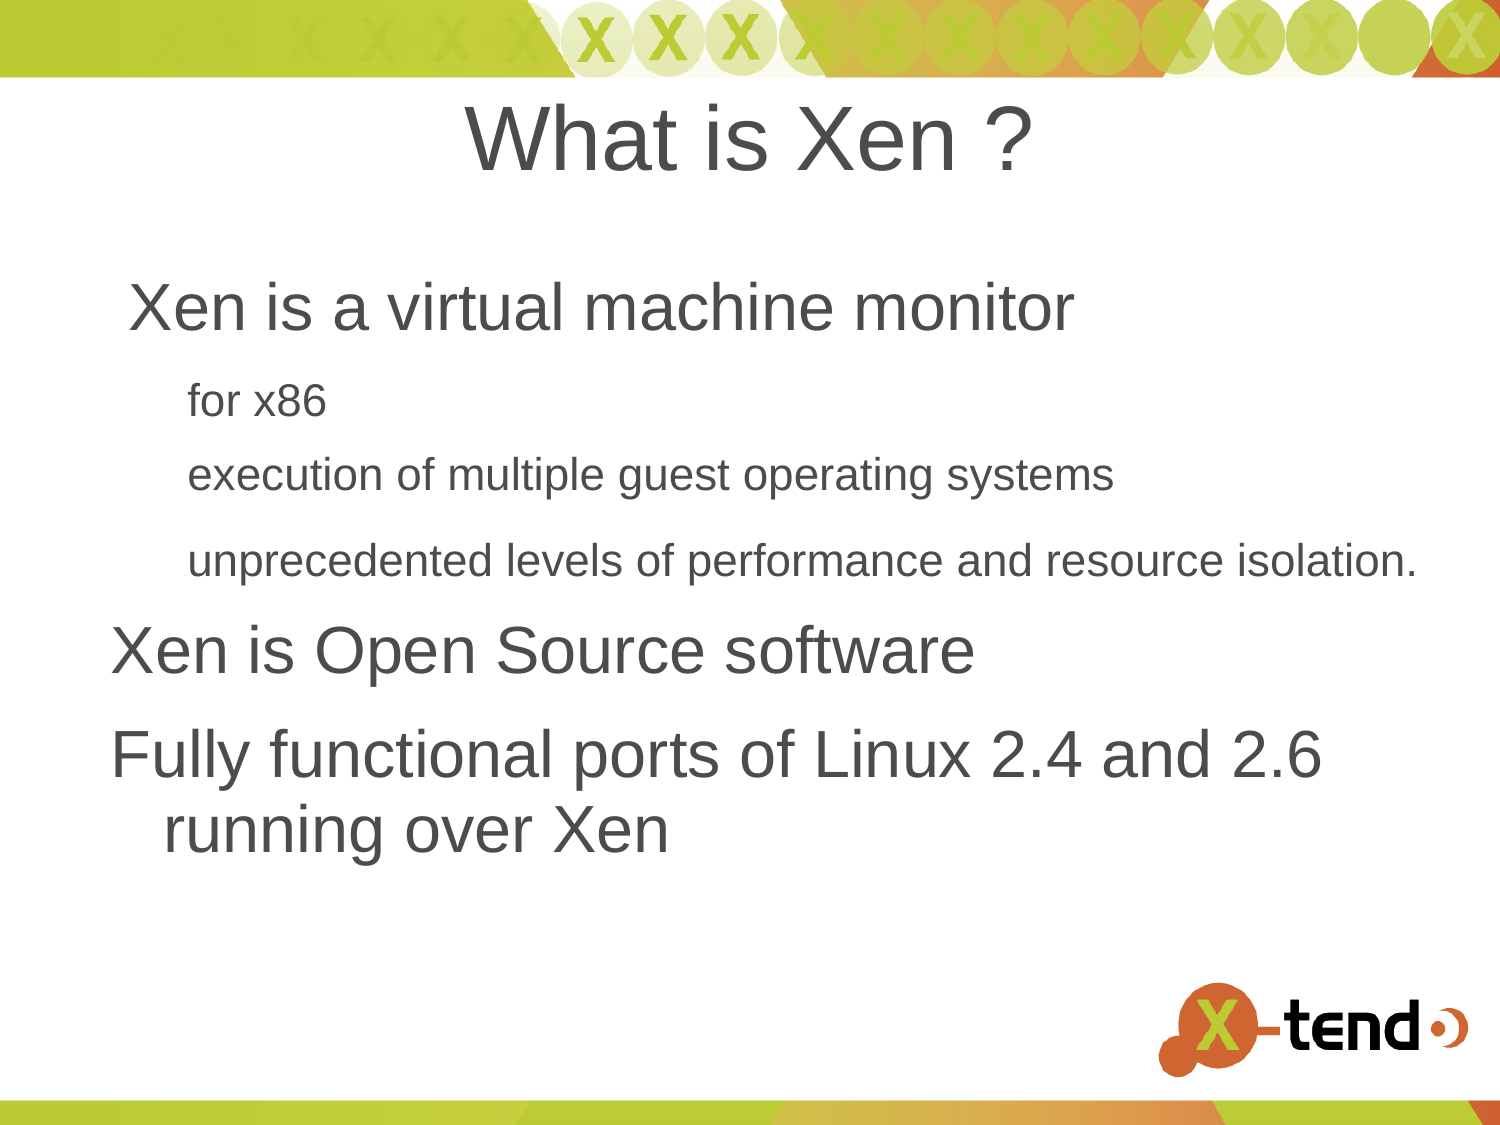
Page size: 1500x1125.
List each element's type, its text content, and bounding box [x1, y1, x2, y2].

title What is Xen ? [75, 45, 1426, 233]
picture [0, 0, 1500, 1125]
list Xen is a virtual machine monitor for x86 execution of multiple guest operating systems unprecedented levels of performance and resource isolation. Xen is Open Source software Fully functional ports of Linux 2.4 and 2.6 running over Xen [78, 262, 1475, 1113]
